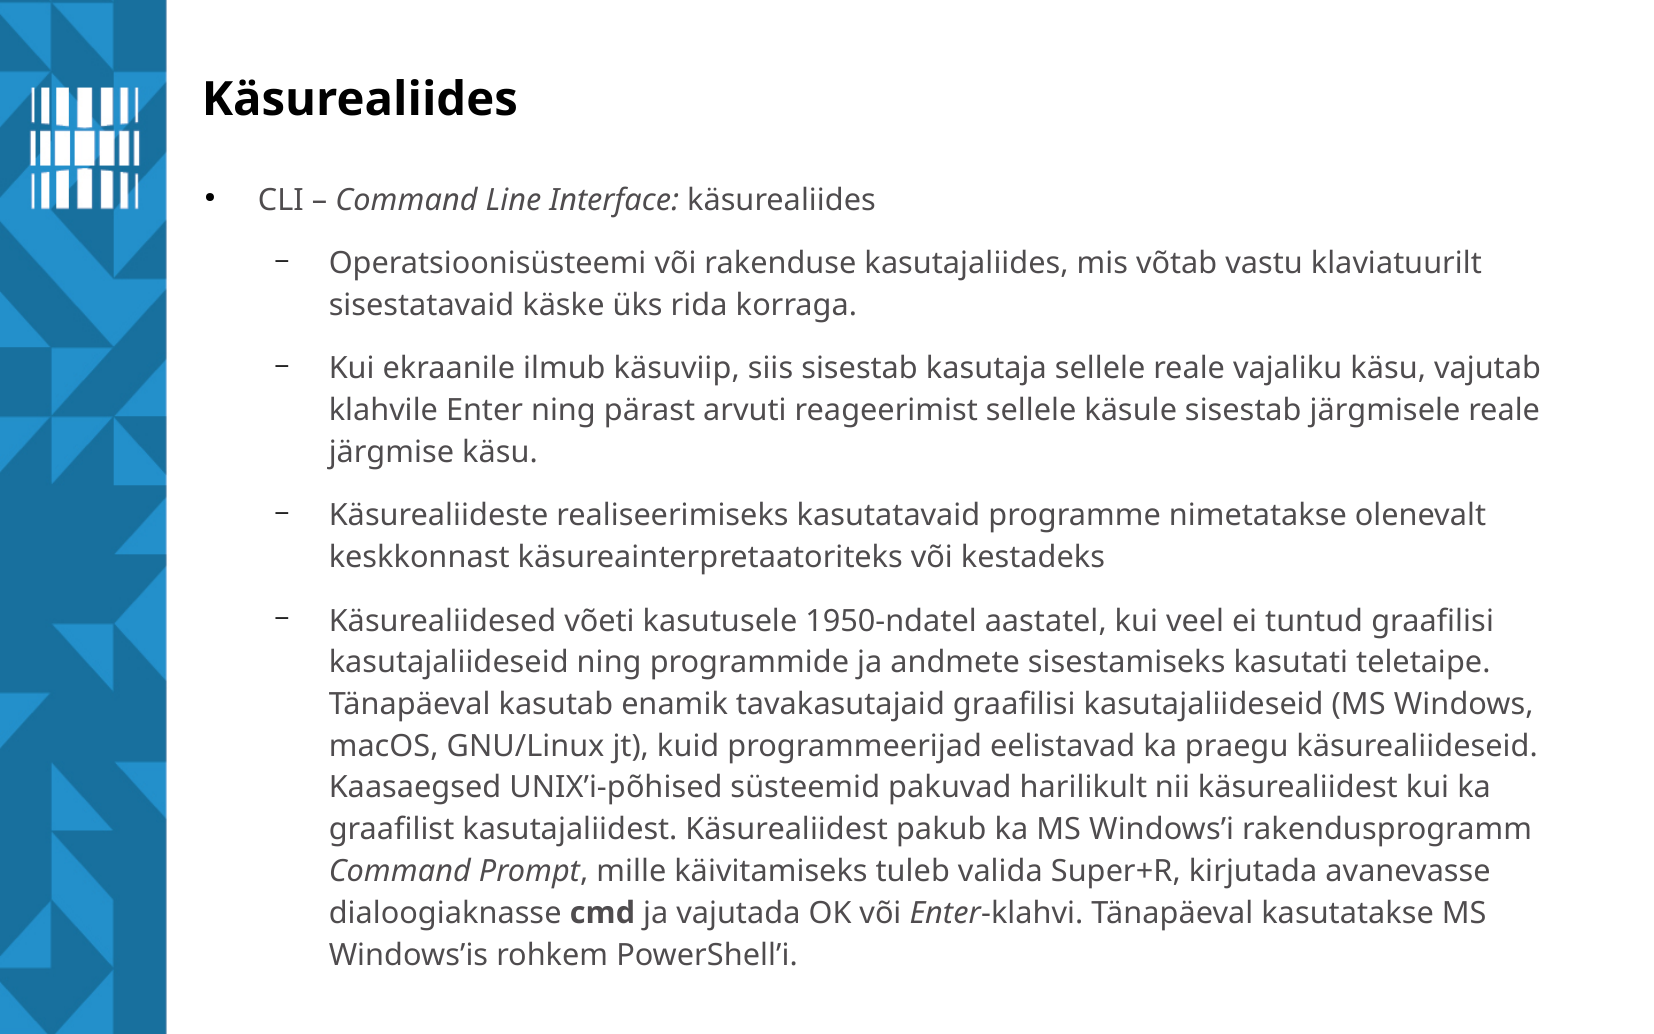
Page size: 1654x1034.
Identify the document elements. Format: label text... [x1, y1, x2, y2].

picture [42, 108, 132, 208]
list Käsurealiides [201, 65, 1399, 130]
list CLI – Command Line Interface: käsurealiides Operatsioonisüsteemi või rakenduse kasutajaliides, mis võtab vastu klaviatuurilt sisestatavaid käske üks rida korraga. Kui ekraanile ilmub käsuviip, siis sisestab kasutaja sellele reale vajaliku käsu, vajutab klahvile Enter ning pärast arvuti reageerimist sellele käsule sisestab järgmisele reale järgmise käsu. Käsurealiideste realiseerimiseks kasutatavaid programme nimetatakse olenevalt keskkonnast käsureainterpretaatoriteks või kestadeks Käsurealiidesed võeti kasutusele 1950-ndatel aastatel, kui veel ei tuntud graafilisi kasutajaliideseid ning programmide ja andmete sisestamiseks kasutati teletaipe. Tänapäeval kasutab enamik tavakasutajaid graafilisi kasutajaliideseid (MS Windows, macOS, GNU/Linux jt), kuid programmeerijad eelistavad ka praegu käsurealiideseid. Kaasaegsed UNIX’i-põhised süsteemid pakuvad harilikult nii käsurealiidest kui ka graafilist kasutajaliidest. Käsurealiidest pakub ka MS Windows’i rakendusprogramm Command Prompt, mille käivitamiseks tuleb valida Super+R, kirjutada avanevasse dialoogiaknasse cmd ja vajutada OK või Enter-klahvi. Tänapäeval kasutatakse MS Windows’is rohkem PowerShell’i. [186, 177, 1607, 981]
